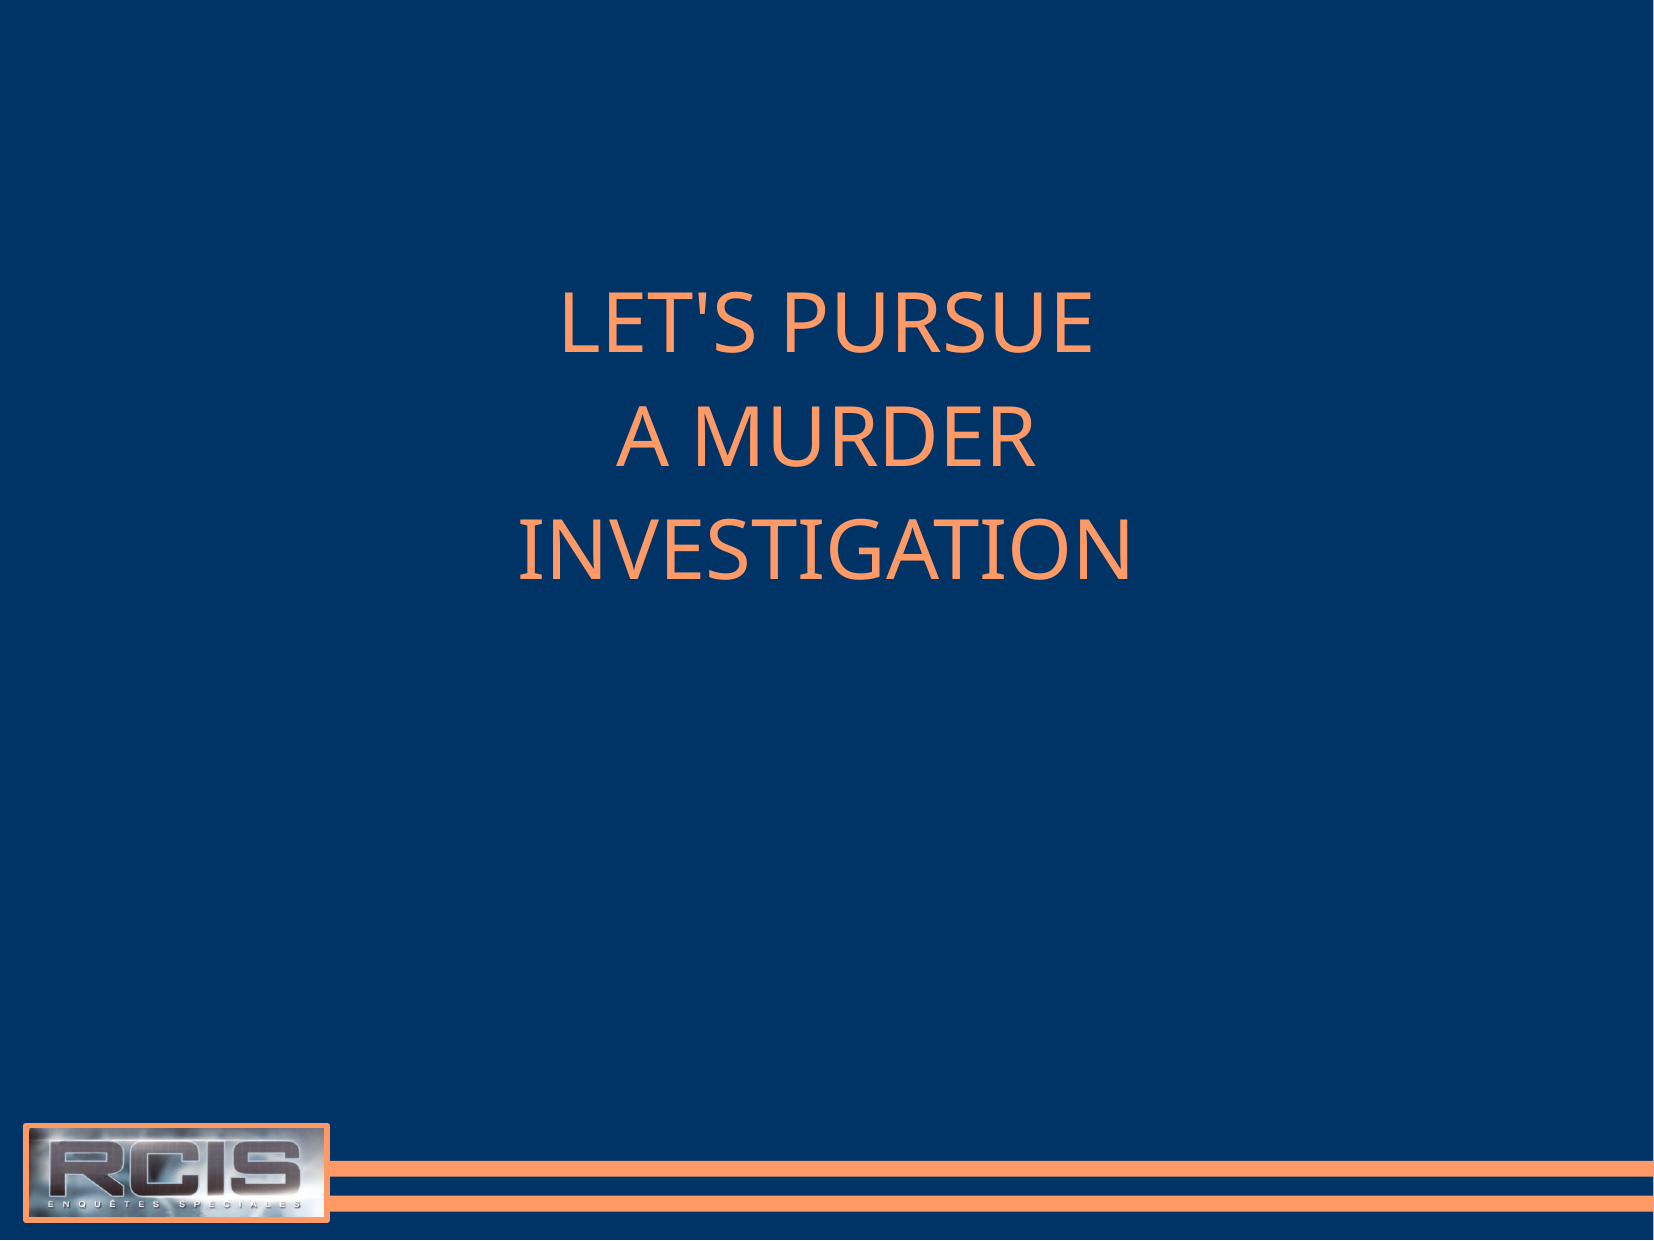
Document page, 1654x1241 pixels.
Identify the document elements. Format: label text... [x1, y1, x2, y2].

picture [28, 1128, 325, 1218]
text_box LET'S PURSUE A MURDER INVESTIGATION [179, 256, 1475, 1020]
